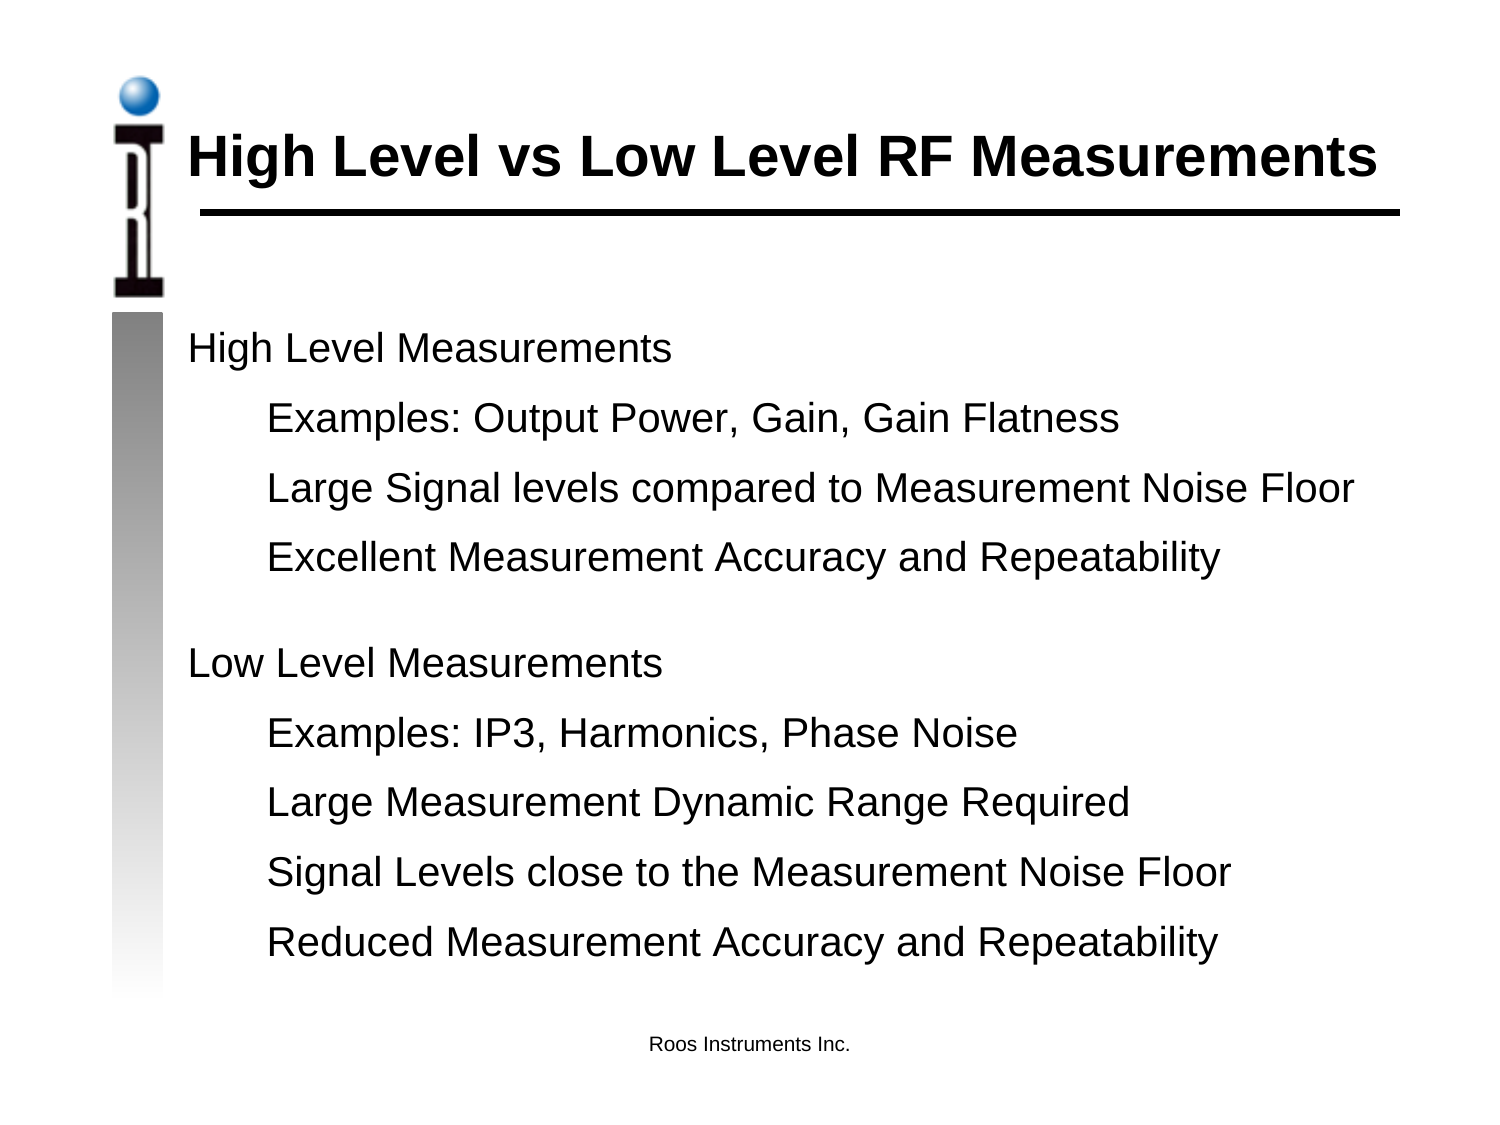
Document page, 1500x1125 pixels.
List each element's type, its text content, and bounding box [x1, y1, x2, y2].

title High Level vs Low Level RF Measurements [187, 99, 1388, 213]
picture [112, 74, 167, 302]
list High Level Measurements Examples: Output Power, Gain, Gain Flatness Large Signal levels compared to Measurement Noise Floor Excellent Measurement Accuracy and Repeatability Low Level Measurements Examples: IP3, Harmonics, Phase Noise Large Measurement Dynamic Range Required Signal Levels close to the Measurement Noise Floor Reduced Measurement Accuracy and Repeatability [187, 324, 1388, 1060]
